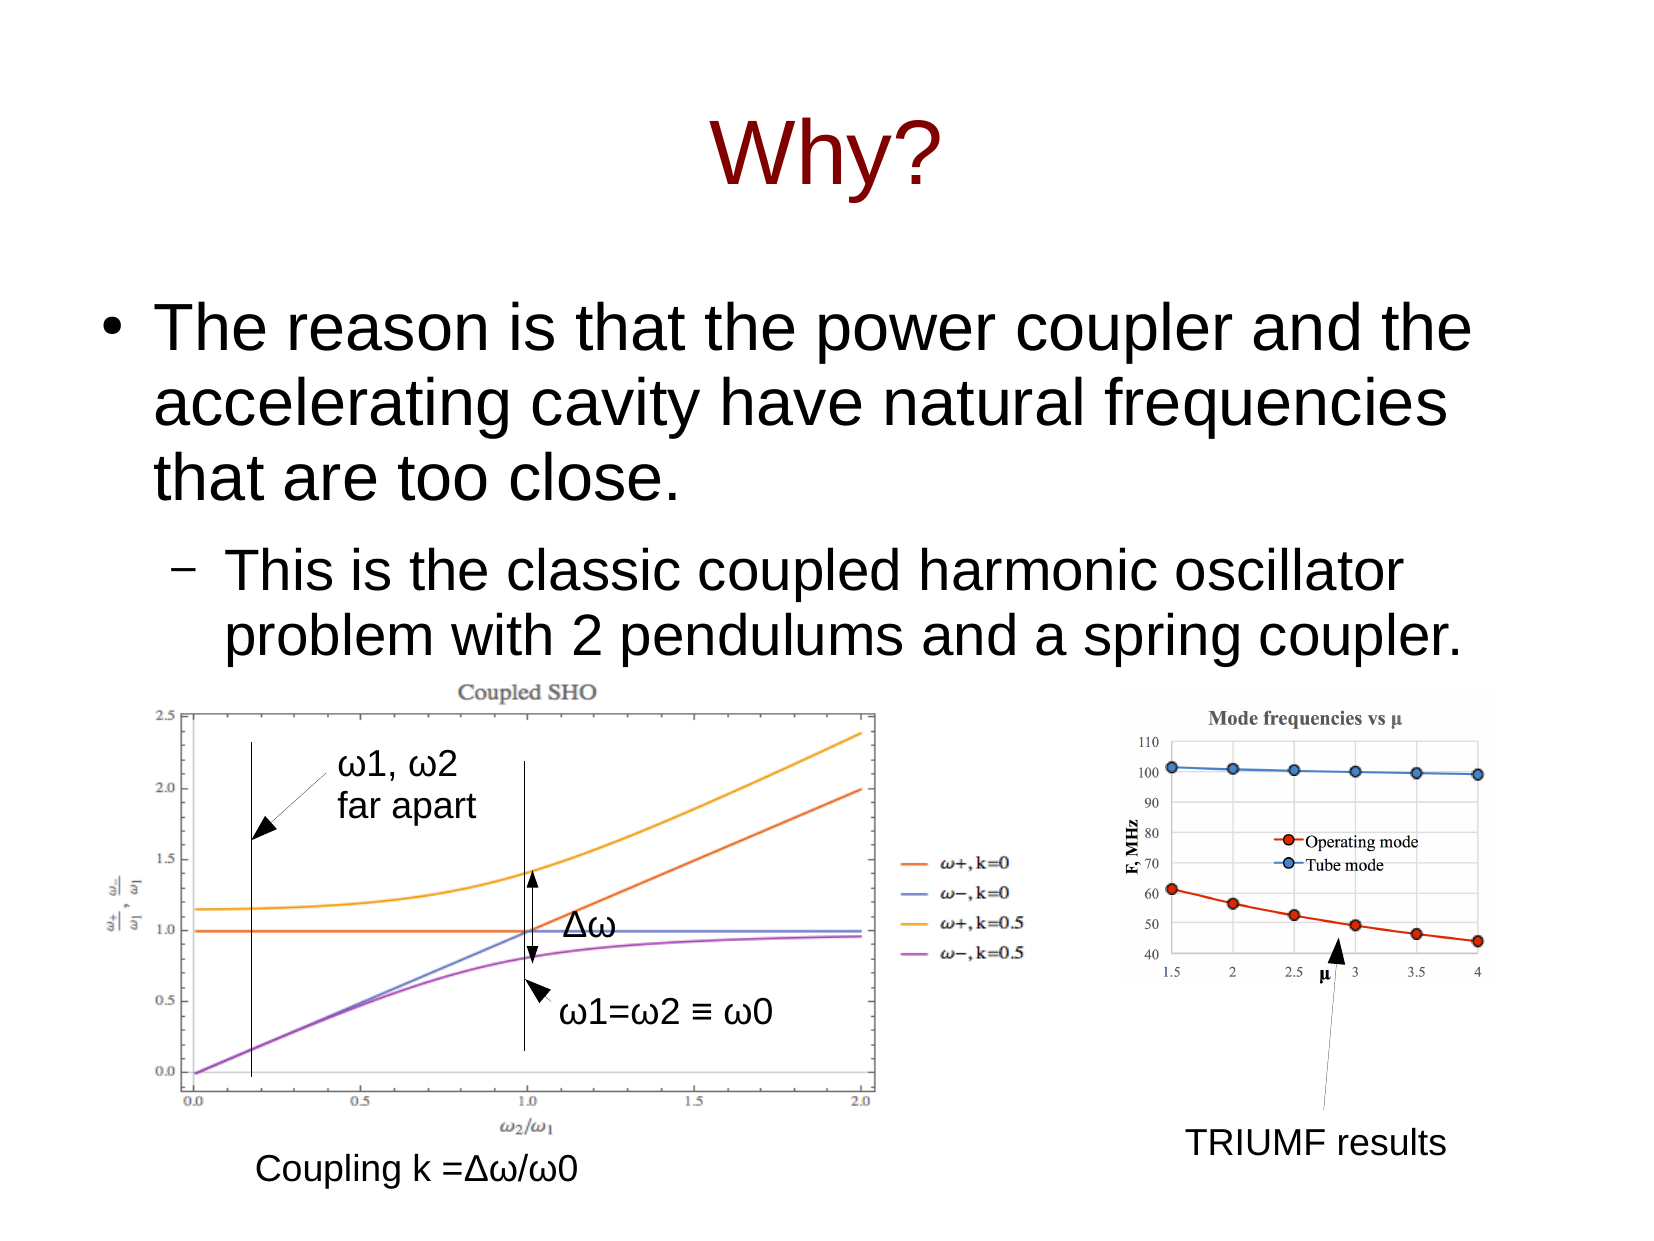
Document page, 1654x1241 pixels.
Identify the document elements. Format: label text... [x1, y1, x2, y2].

picture [105, 682, 1032, 1141]
text_box Δω [547, 896, 661, 954]
text_box TRIUMF results [1170, 1113, 1549, 1171]
text_box ω1=ω2 ≡ ω0 [543, 982, 829, 1043]
text_box Coupling k =Δω/ω0 [240, 1140, 968, 1197]
list The reason is that the power coupler and the accelerating cavity have natural frequencies that are too close. This is the classic coupled harmonic oscillator problem with 2 pendulums and a spring coupler. [82, 290, 1571, 1010]
text_box ω1, ω2 far apart [322, 735, 514, 835]
picture [1117, 689, 1493, 986]
title Why? [82, 49, 1571, 257]
